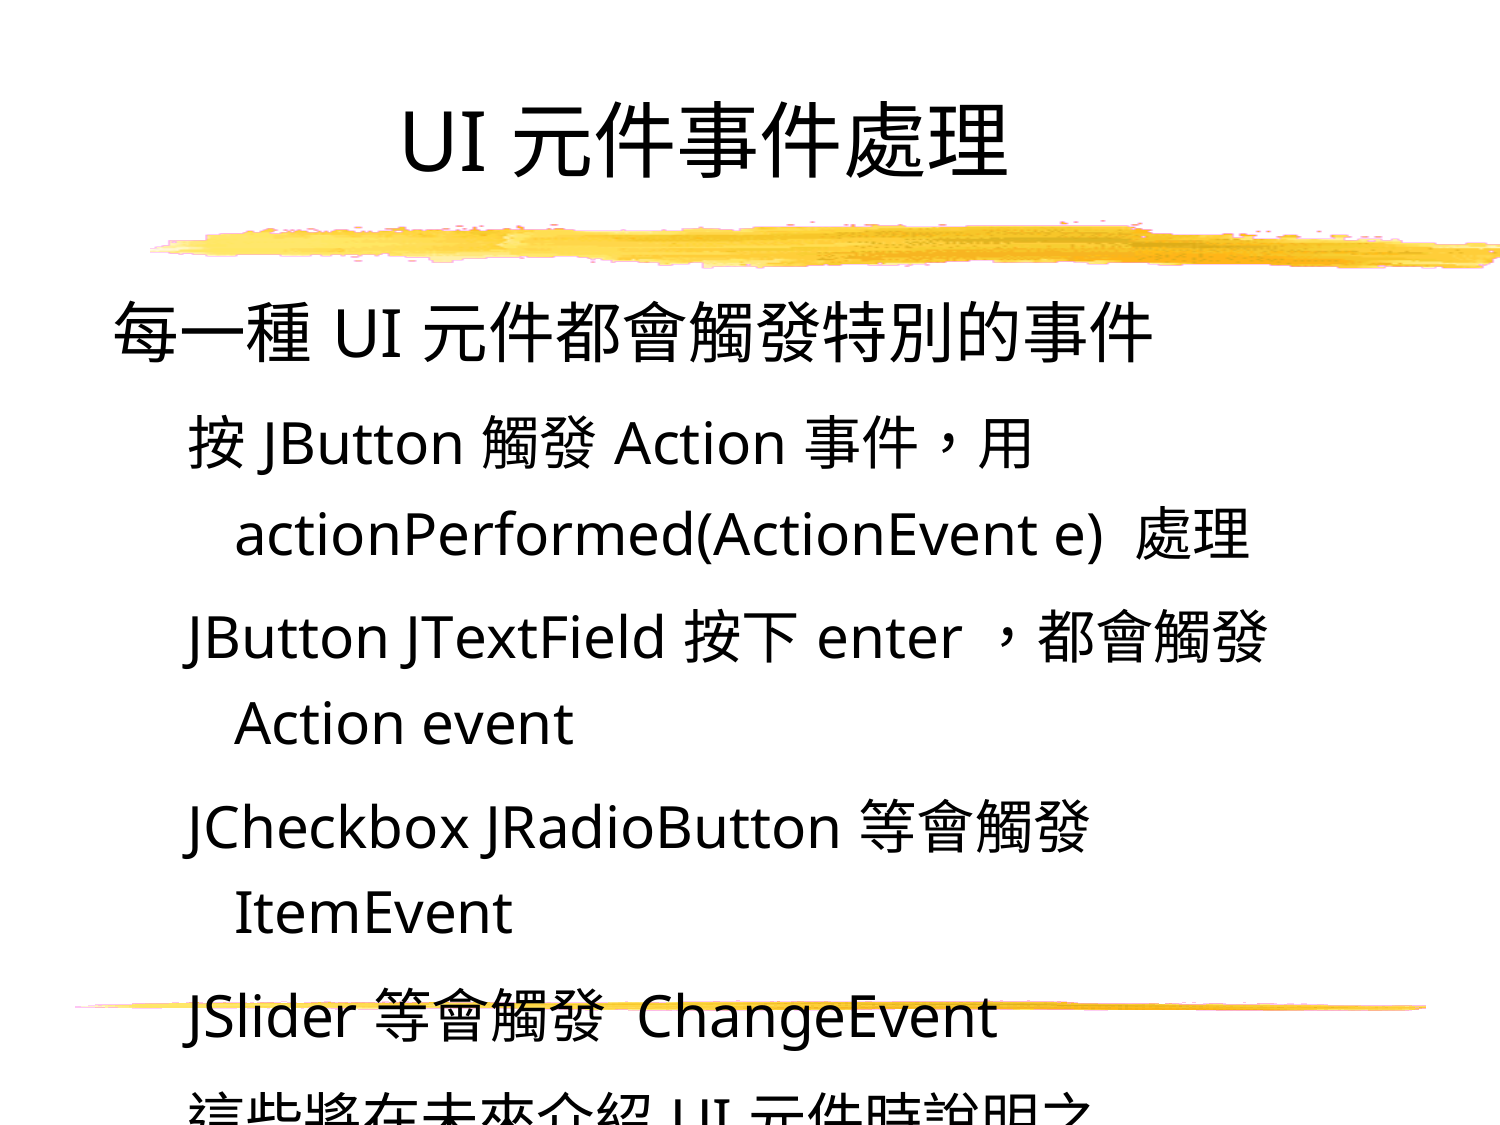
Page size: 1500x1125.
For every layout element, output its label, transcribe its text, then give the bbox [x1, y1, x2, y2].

picture [245, 1000, 291, 1013]
picture [508, 1000, 522, 1013]
picture [150, 215, 1500, 279]
picture [212, 1000, 240, 1013]
picture [919, 1009, 931, 1013]
picture [444, 1008, 458, 1013]
picture [276, 1009, 289, 1013]
picture [75, 999, 192, 1013]
title UI元件事件處理 [66, 35, 1342, 225]
picture [645, 1000, 678, 1013]
picture [198, 1000, 209, 1013]
picture [857, 1000, 984, 1013]
picture [824, 1009, 836, 1013]
picture [789, 1009, 802, 1013]
picture [593, 1000, 645, 1013]
picture [683, 1000, 852, 1013]
picture [564, 1000, 589, 1013]
picture [296, 1000, 403, 1013]
picture [312, 1009, 324, 1013]
picture [524, 1000, 568, 1013]
picture [404, 1000, 496, 1013]
picture [988, 999, 1426, 1013]
list 每一種UI元件都會觸發特別的事件 按JButton觸發Action事件，用actionPerformed(ActionEvent e) 處理 JButton JTextField按下enter，都會觸發Action event JCheckbox JRadioButton等會觸發ItemEvent JSlider等會觸發 ChangeEvent 這些將在未來介紹UI元件時說明之 參考ui12 [112, 272, 1388, 1000]
